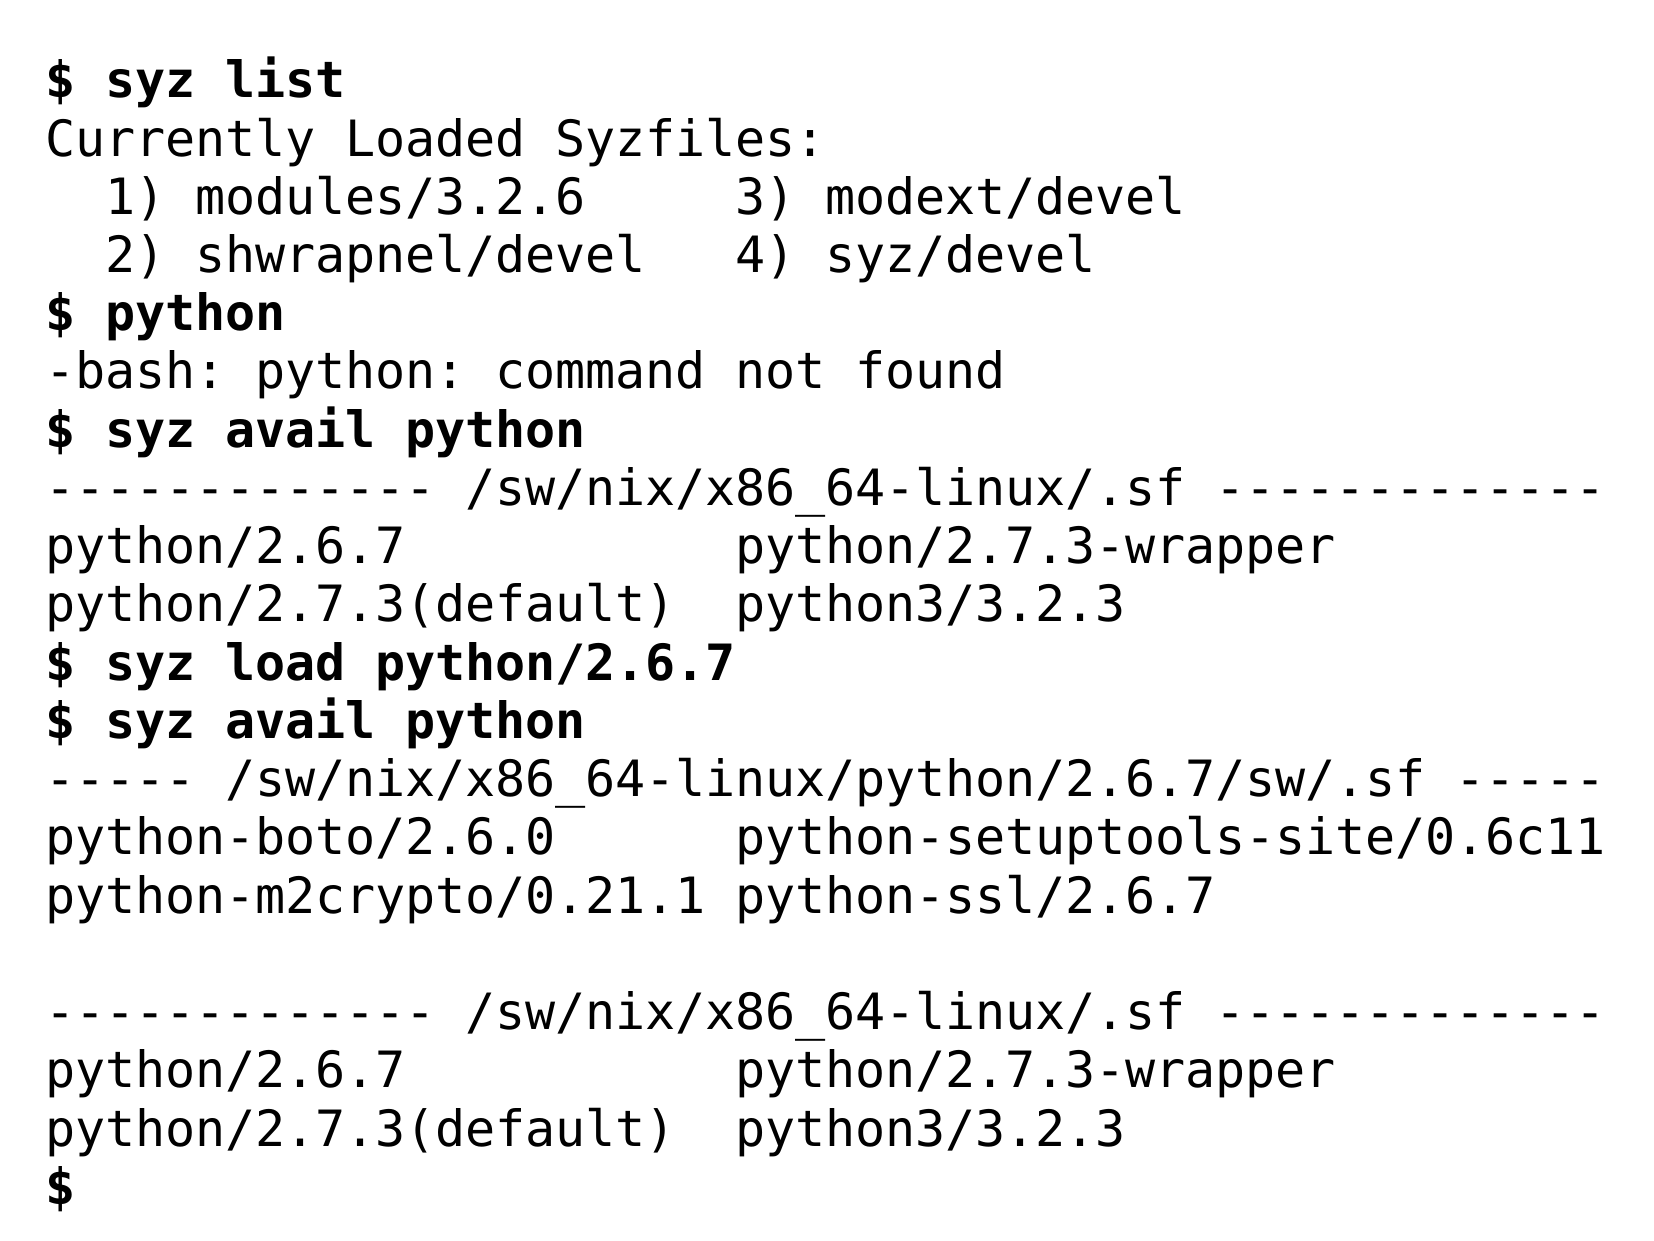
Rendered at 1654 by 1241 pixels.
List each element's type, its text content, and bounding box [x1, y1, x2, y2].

list syz load python/2.6.7 $ [45, 51, 1636, 1217]
